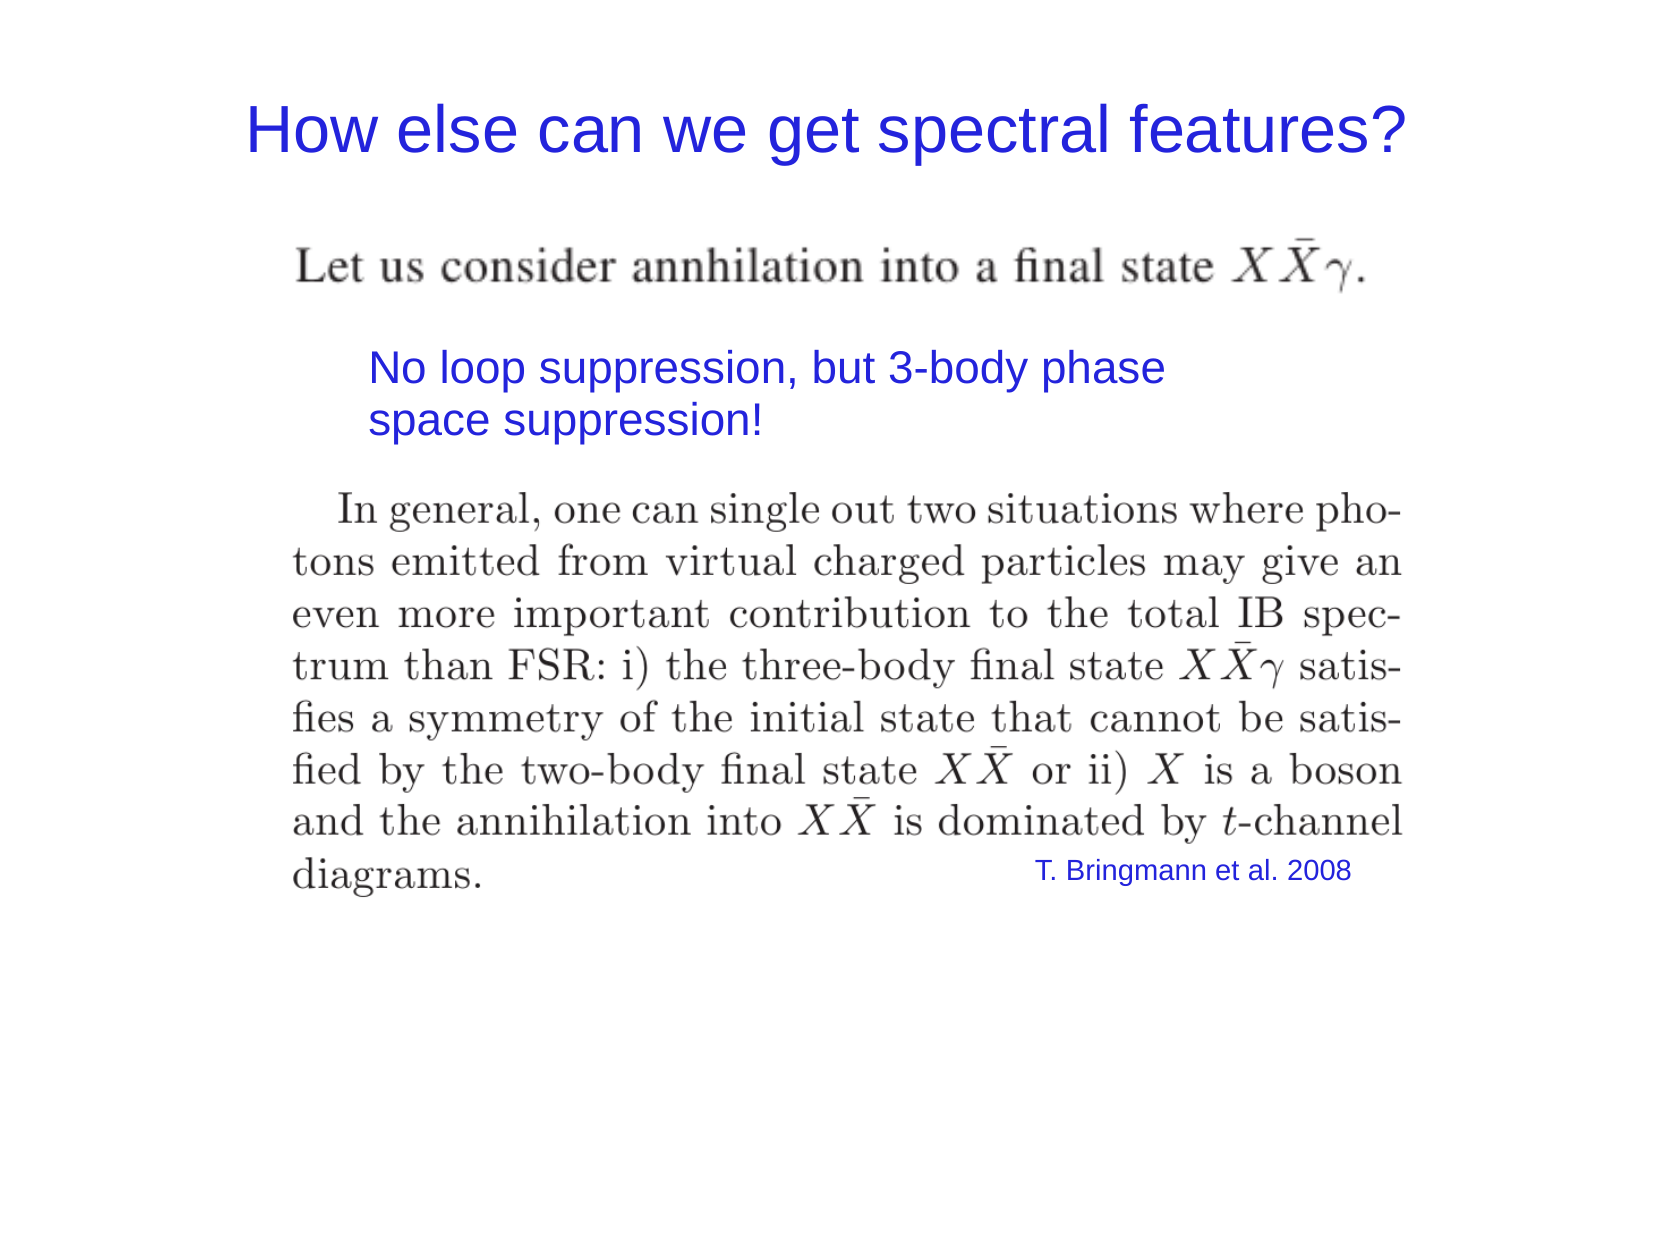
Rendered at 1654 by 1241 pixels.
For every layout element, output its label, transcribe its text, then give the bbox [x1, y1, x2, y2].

text_box T. Bringmann et al. 2008 [1020, 846, 1501, 967]
picture [265, 191, 1377, 312]
text_box No loop suppression, but 3-body phase space suppression! [353, 335, 1311, 453]
picture [275, 491, 1416, 905]
title How else can we get spectral features? [82, 25, 1571, 233]
